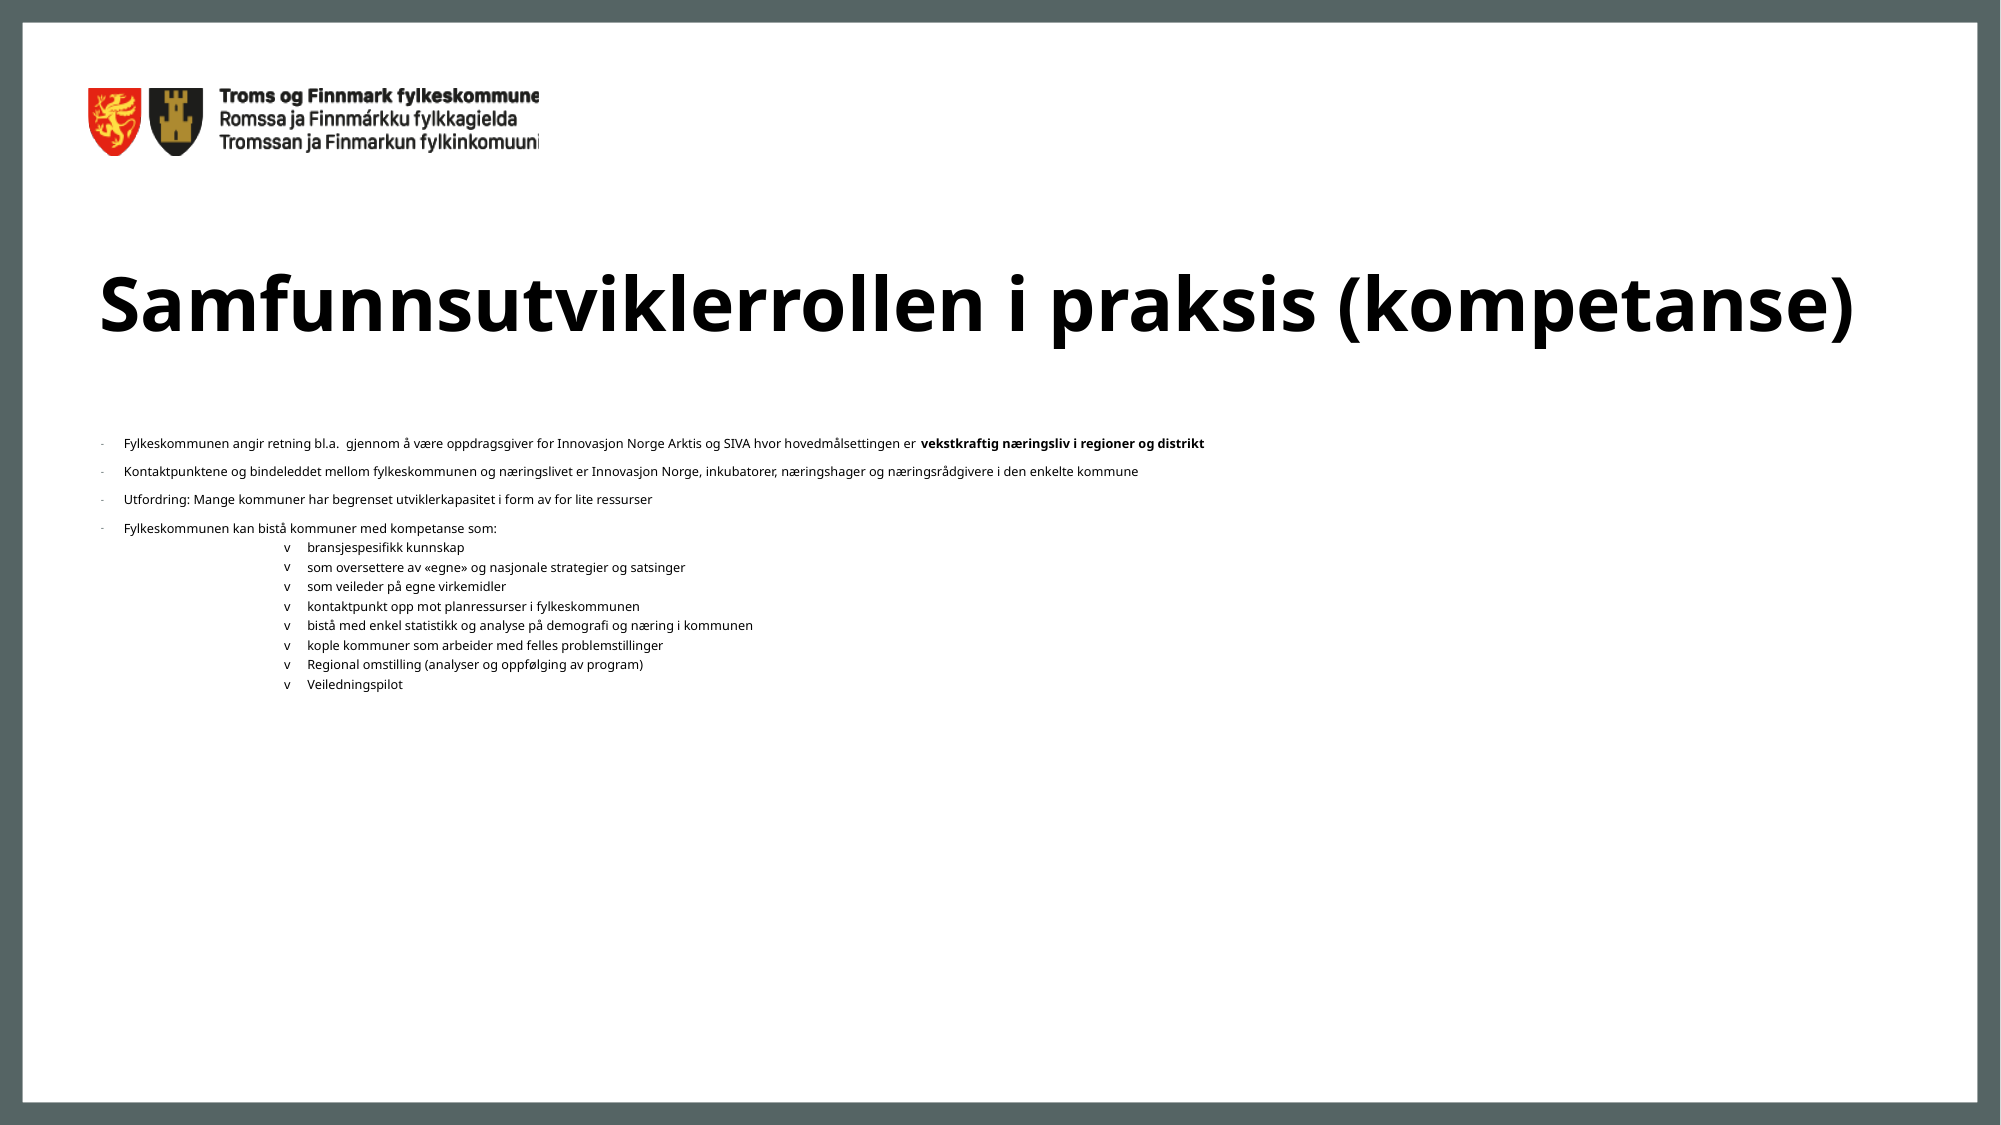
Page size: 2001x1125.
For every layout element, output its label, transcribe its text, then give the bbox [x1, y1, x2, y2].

list Fylkeskommunen angir retning bl.a. gjennom å være oppdragsgiver for Innovasjon Norge Arktis og SIVA hvor hovedmålsettingen er vekstkraftig næringsliv i regioner og distrikt Kontaktpunktene og bindeleddet mellom fylkeskommunen og næringslivet er Innovasjon Norge, inkubatorer, næringshager og næringsrådgivere i den enkelte kommune Utfordring: Mange kommuner har begrenset utviklerkapasitet i form av for lite ressurser Fylkeskommunen kan bistå kommuner med kompetanse som: bransjespesifikk kunnskap som oversettere av «egne» og nasjonale strategier og satsinger som veileder på egne virkemidler kontaktpunkt opp mot planressurser i fylkeskommunen bistå med enkel statistikk og analyse på demografi og næring i kommunen kople kommuner som arbeider med felles problemstillinger Regional omstilling (analyser og oppfølging av program) Veiledningspilot [84, 309, 1916, 1078]
title Samfunnsutviklerrollen i praksis (kompetanse) [84, 212, 1916, 309]
